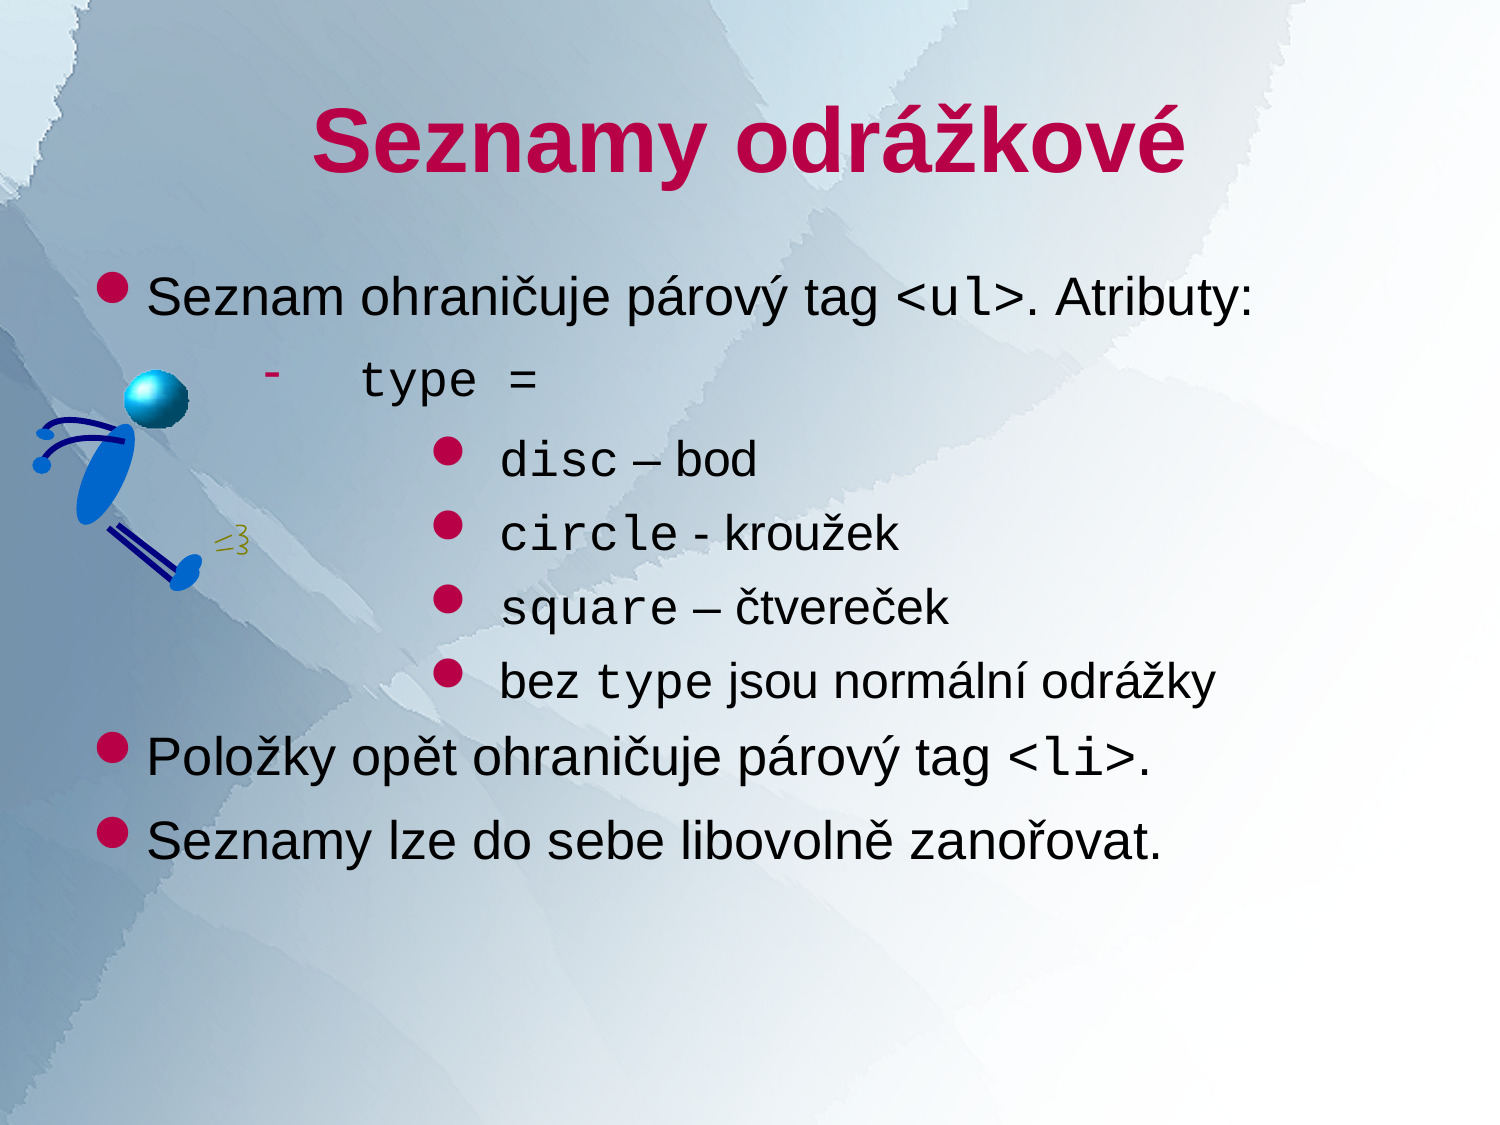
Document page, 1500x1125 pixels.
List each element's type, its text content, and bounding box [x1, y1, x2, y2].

text_box Seznamy odrážkové [75, 52, 1426, 226]
text_box Seznam ohraničuje párový tag <ul>. Atributy: type = disc – bod circle - kroužek square – čtvereček bez type jsou normální odrážky Položky opět ohraničuje párový tag <li>. Seznamy lze do sebe libovolně zanořovat. [75, 263, 1426, 991]
text_box [36, 428, 55, 441]
picture [0, 0, 1500, 1125]
text_box [32, 456, 52, 474]
text_box [169, 554, 202, 592]
text_box [76, 423, 135, 525]
